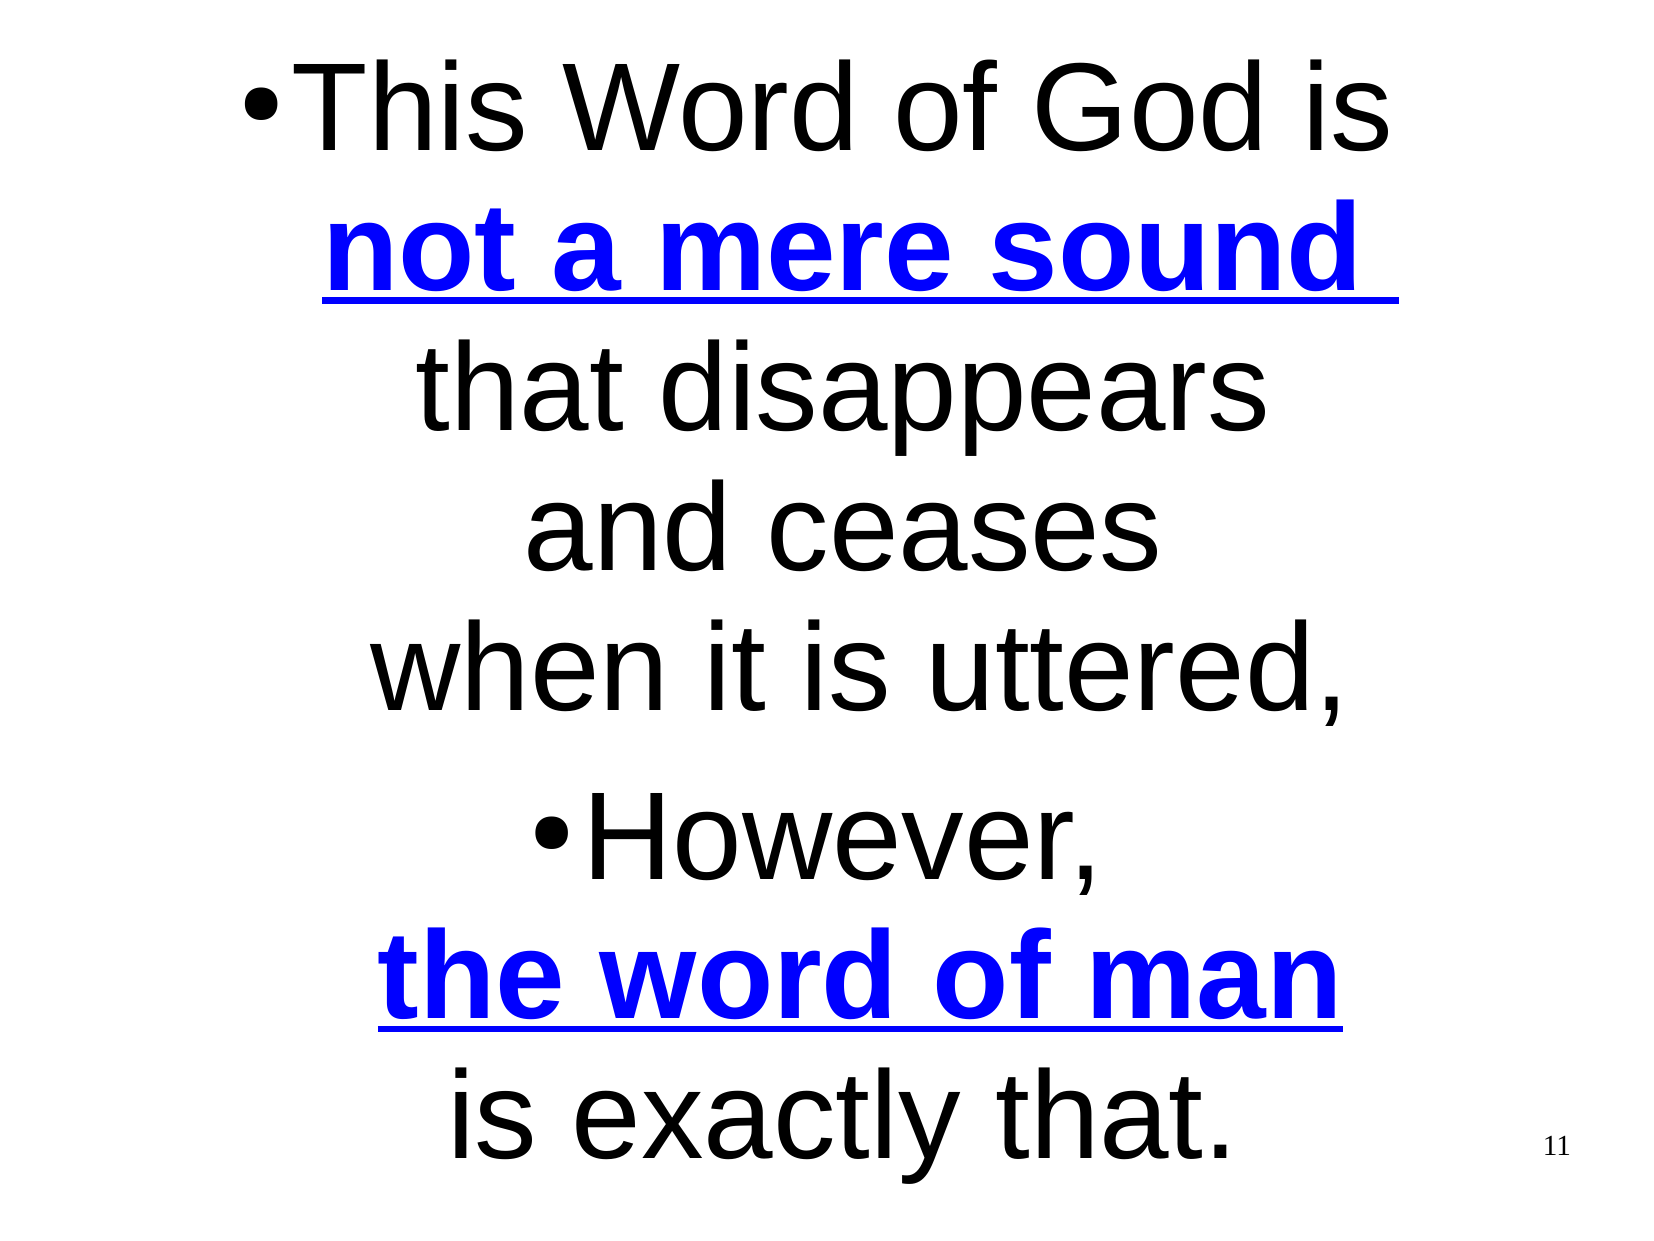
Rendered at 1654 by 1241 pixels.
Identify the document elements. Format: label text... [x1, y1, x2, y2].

list This Word of God is not a mere sound that disappears and ceases when it is uttered, However, the word of man is exactly that. [37, 37, 1613, 1238]
